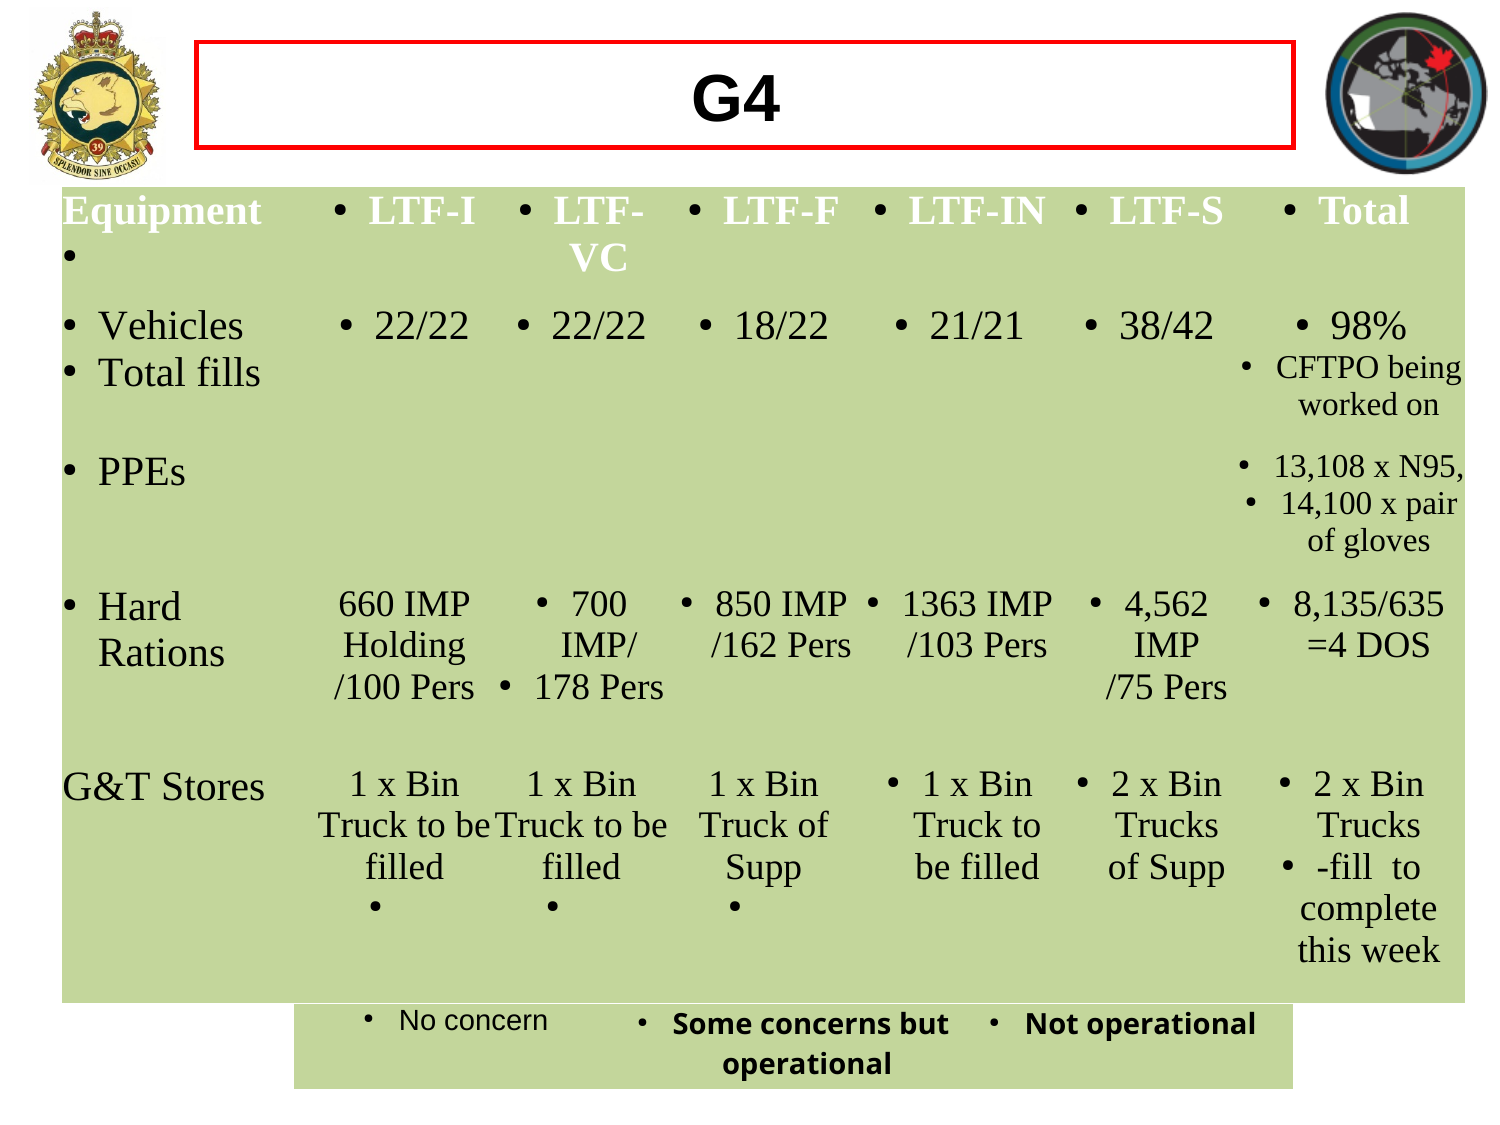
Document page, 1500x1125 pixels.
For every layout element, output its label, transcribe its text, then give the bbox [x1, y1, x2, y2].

table_header LTF-I [315, 187, 494, 303]
table_header Not operational [960, 1004, 1293, 1089]
table_cell [859, 448, 1061, 583]
table_cell 18/22 [669, 303, 859, 448]
table_header No concern [294, 1004, 627, 1089]
table_cell 1 x Bin Truck to be filled [315, 763, 494, 1003]
table_cell 850 IMP /162 Pers [669, 583, 859, 763]
table_header Some concerns but operational [627, 1004, 960, 1089]
table_header LTF-F [669, 187, 859, 303]
table_cell 2 x Bin Trucks of Supp [1061, 763, 1238, 1003]
table_cell G&T Stores [62, 763, 315, 1003]
table_cell 2 x Bin Trucks -fill to complete this week [1238, 763, 1465, 1003]
table_cell 1 x Bin Truck to be filled [494, 763, 669, 1003]
table_cell 22/22 [494, 303, 669, 448]
table_cell 1363 IMP /103 Pers [859, 583, 1061, 763]
table_cell [1061, 448, 1238, 583]
table_cell 38/42 [1061, 303, 1238, 448]
table_cell [494, 448, 669, 583]
table_cell PPEs [62, 448, 315, 583]
table_cell 98% CFTPO being worked on [1238, 303, 1465, 448]
table_cell 700 IMP/ 178 Pers [494, 583, 669, 763]
table_cell [315, 448, 494, 583]
table_header LTF-VC [494, 187, 669, 303]
table_cell 8,135/635 =4 DOS [1238, 583, 1465, 763]
title G4 [196, 42, 1294, 148]
table_cell 13,108 x N95, 14,100 x pair of gloves [1238, 448, 1465, 583]
table_cell 660 IMP Holding /100 Pers [315, 583, 494, 763]
table_cell Vehicles Total fills [62, 303, 315, 448]
table_cell [669, 448, 859, 583]
table_header LTF-S [1061, 187, 1238, 303]
table_cell 21/21 [859, 303, 1061, 448]
table_header Total [1238, 187, 1465, 303]
table_header Equipment [62, 187, 315, 303]
table_cell Hard Rations [62, 583, 315, 763]
table_cell 1 x Bin Truck to be filled [859, 763, 1061, 1003]
table_cell 4,562 IMP /75 Pers [1061, 583, 1238, 763]
table_cell 1 x Bin Truck of Supp [669, 763, 859, 1003]
table_cell 22/22 [315, 303, 494, 448]
table_header LTF-IN [859, 187, 1061, 303]
